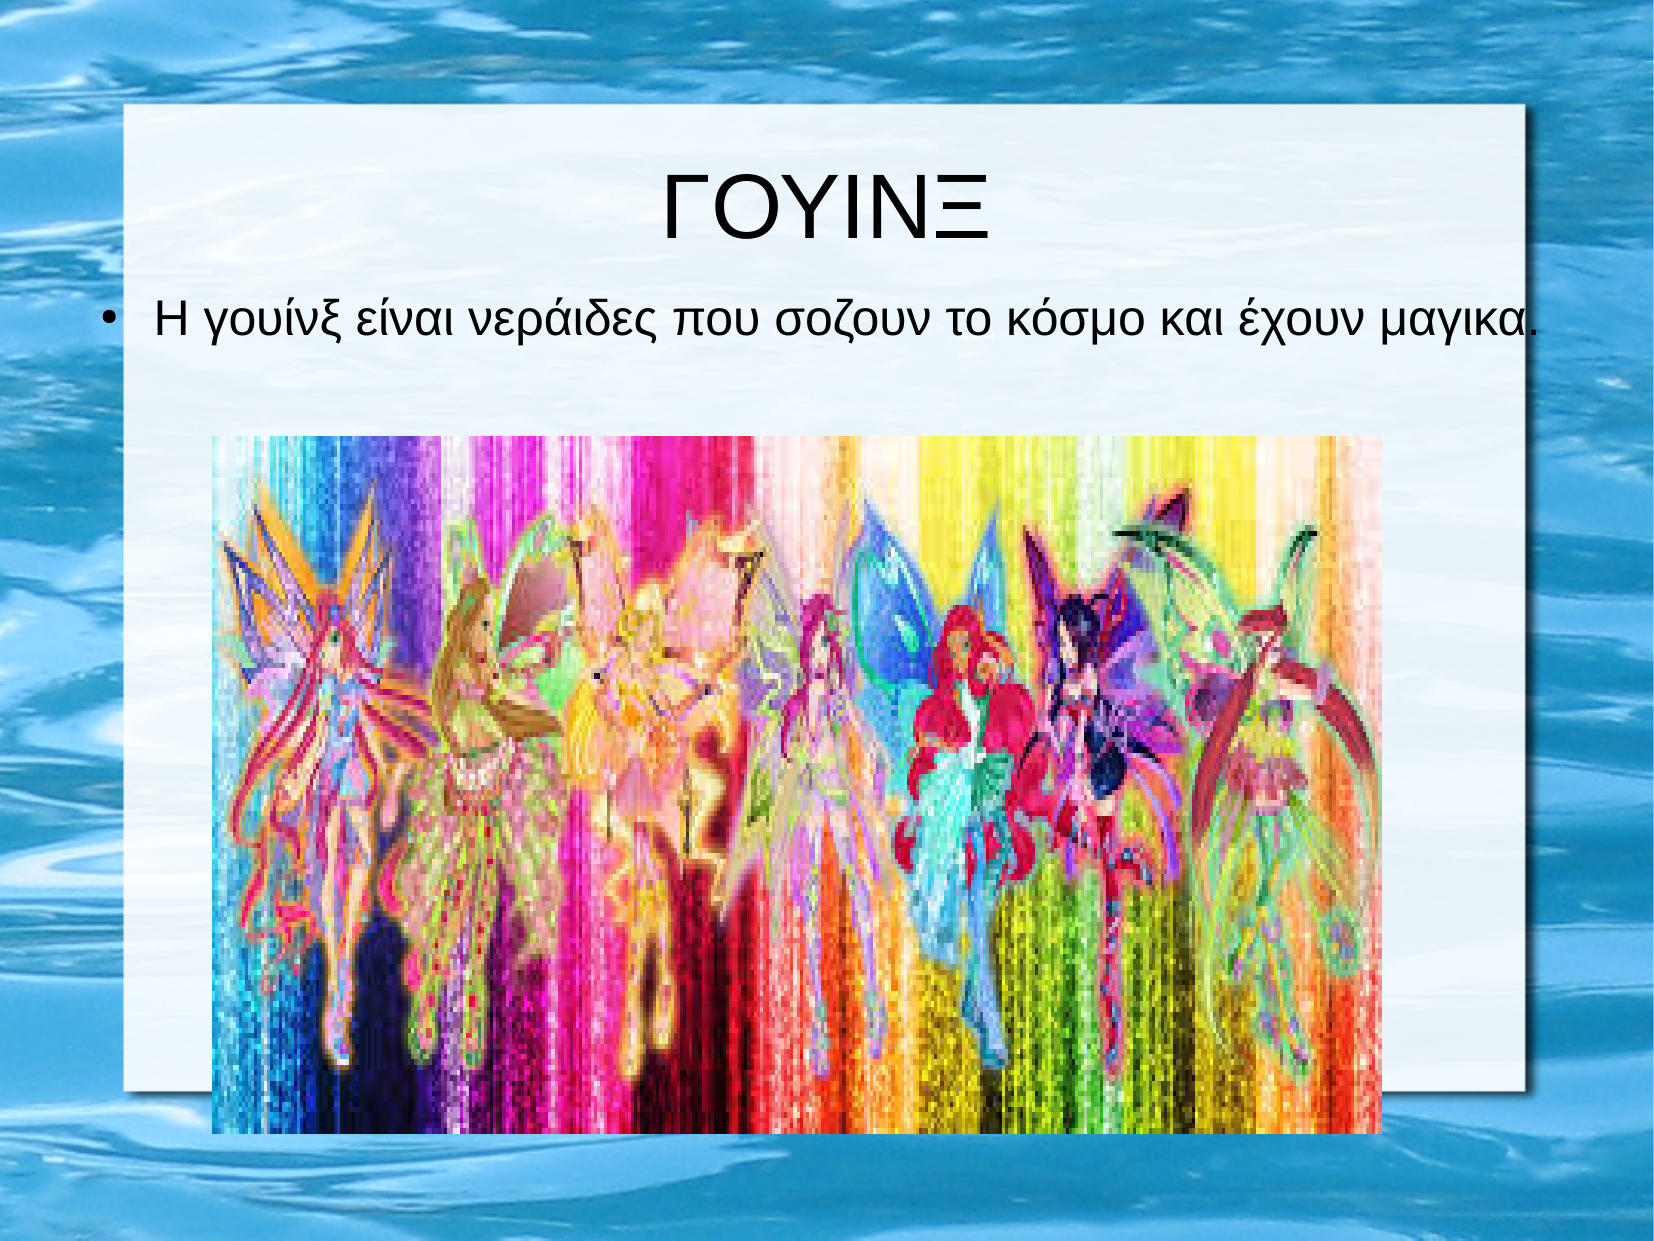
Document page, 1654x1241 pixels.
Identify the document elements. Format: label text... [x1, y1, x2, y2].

list Η γουίνξ είναι νεράιδες που σοζουν το κόσμο και έχουν μαγικα. [82, 290, 1571, 681]
picture [0, 0, 1654, 1241]
title ΓΟΥΙΝΞ [147, 118, 1506, 290]
